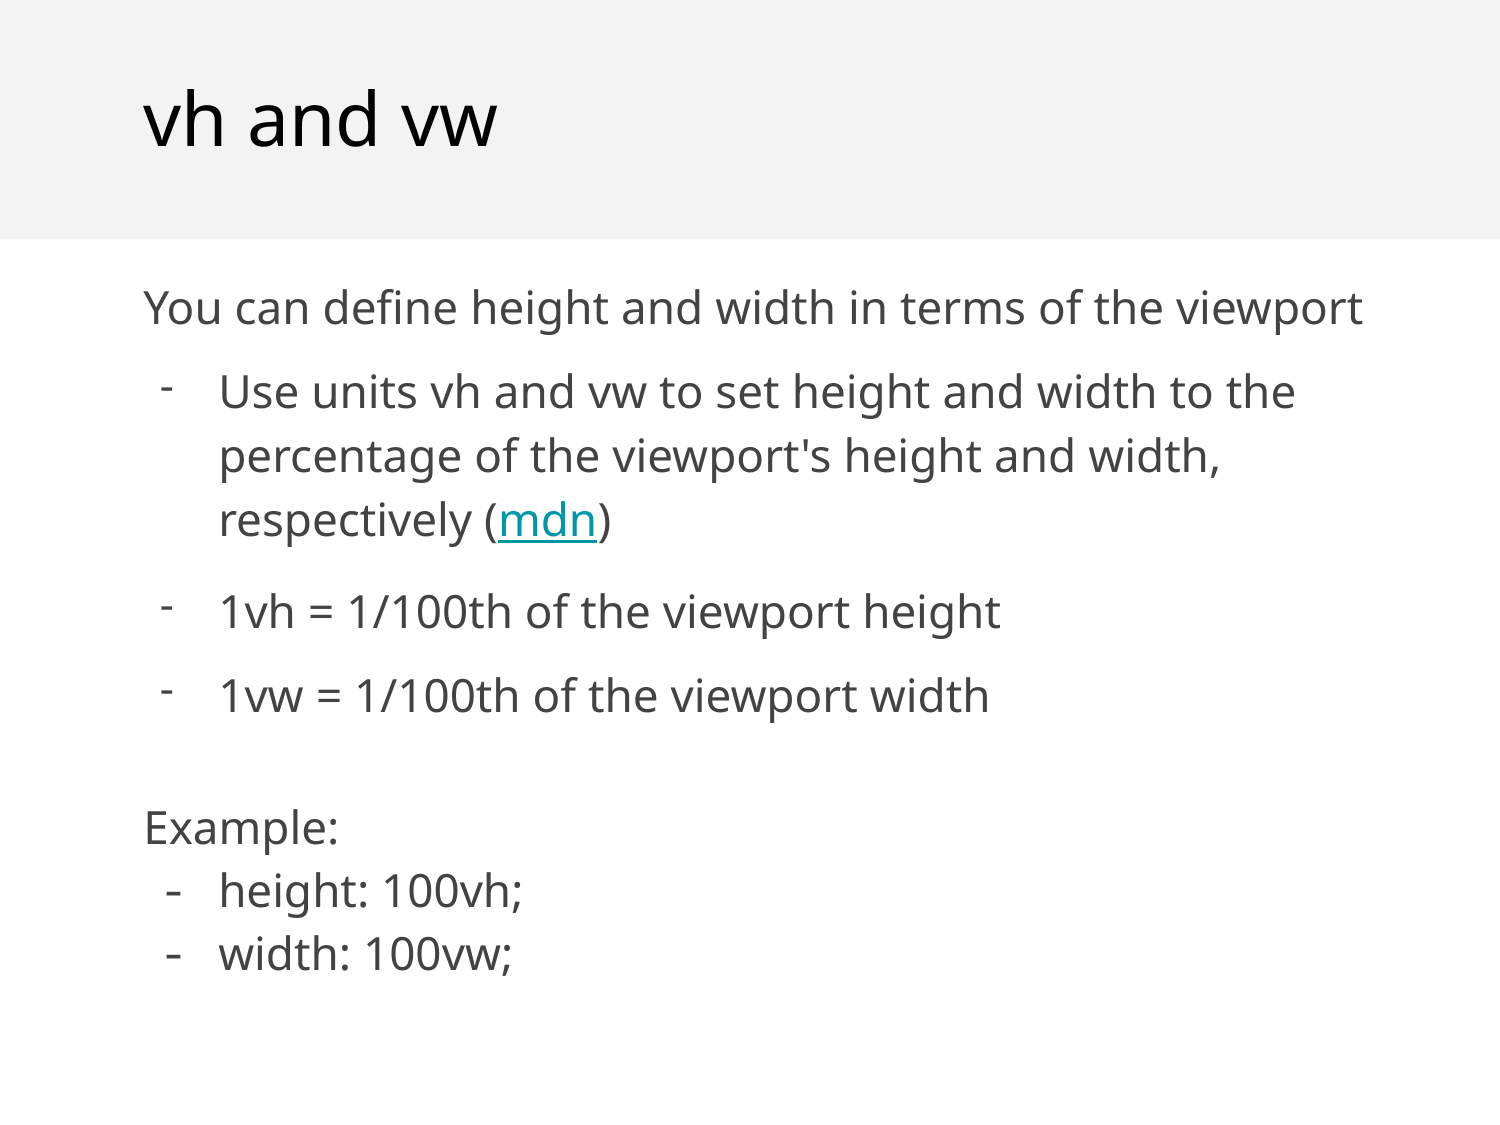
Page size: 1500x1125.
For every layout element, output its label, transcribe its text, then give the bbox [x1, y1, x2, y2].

list You can define height and width in terms of the viewport Use units vh and vw to set height and width to the percentage of the viewport's height and width, respectively (mdn) 1vh = 1/100th of the viewport height 1vw = 1/100th of the viewport width Example: height: 100vh; width: 100vw; [128, 255, 1417, 1004]
title vh and vw [128, 56, 1372, 183]
